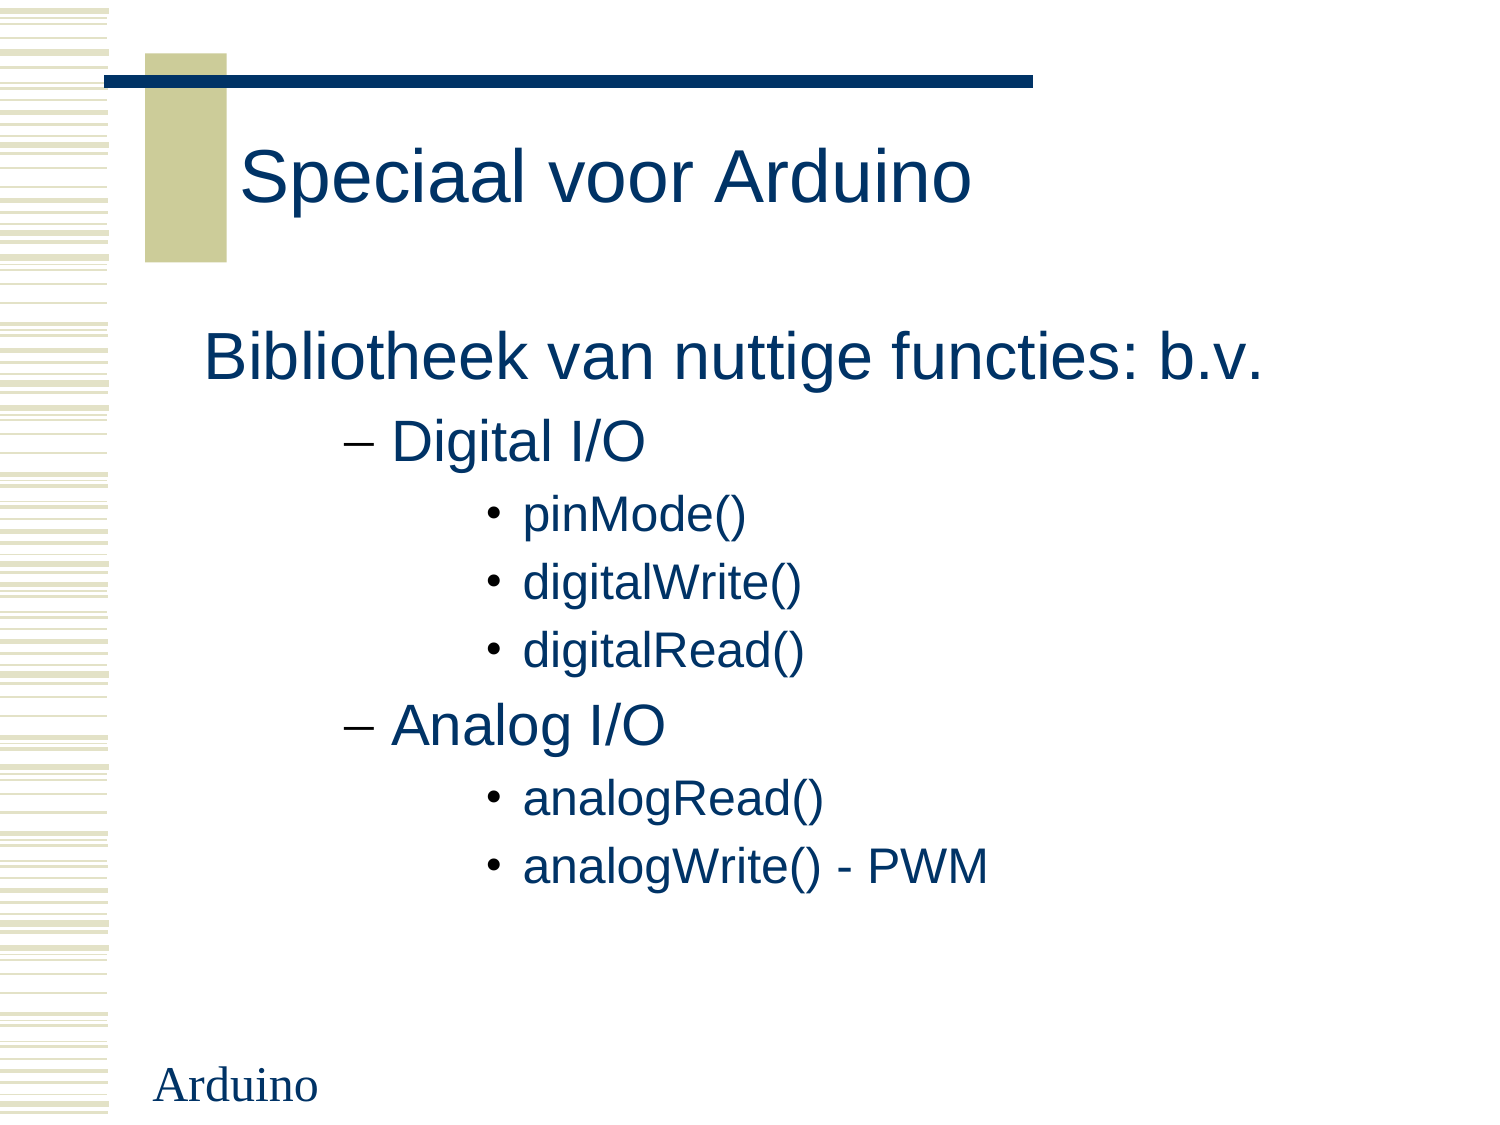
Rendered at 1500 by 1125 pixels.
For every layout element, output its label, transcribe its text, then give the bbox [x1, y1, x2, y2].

title Speciaal voor Arduino [225, 99, 1435, 263]
list Bibliotheek van nuttige functies: b.v. Digital I/O pinMode() digitalWrite() digitalRead() Analog I/O analogRead() analogWrite() - PWM [132, 312, 1438, 965]
